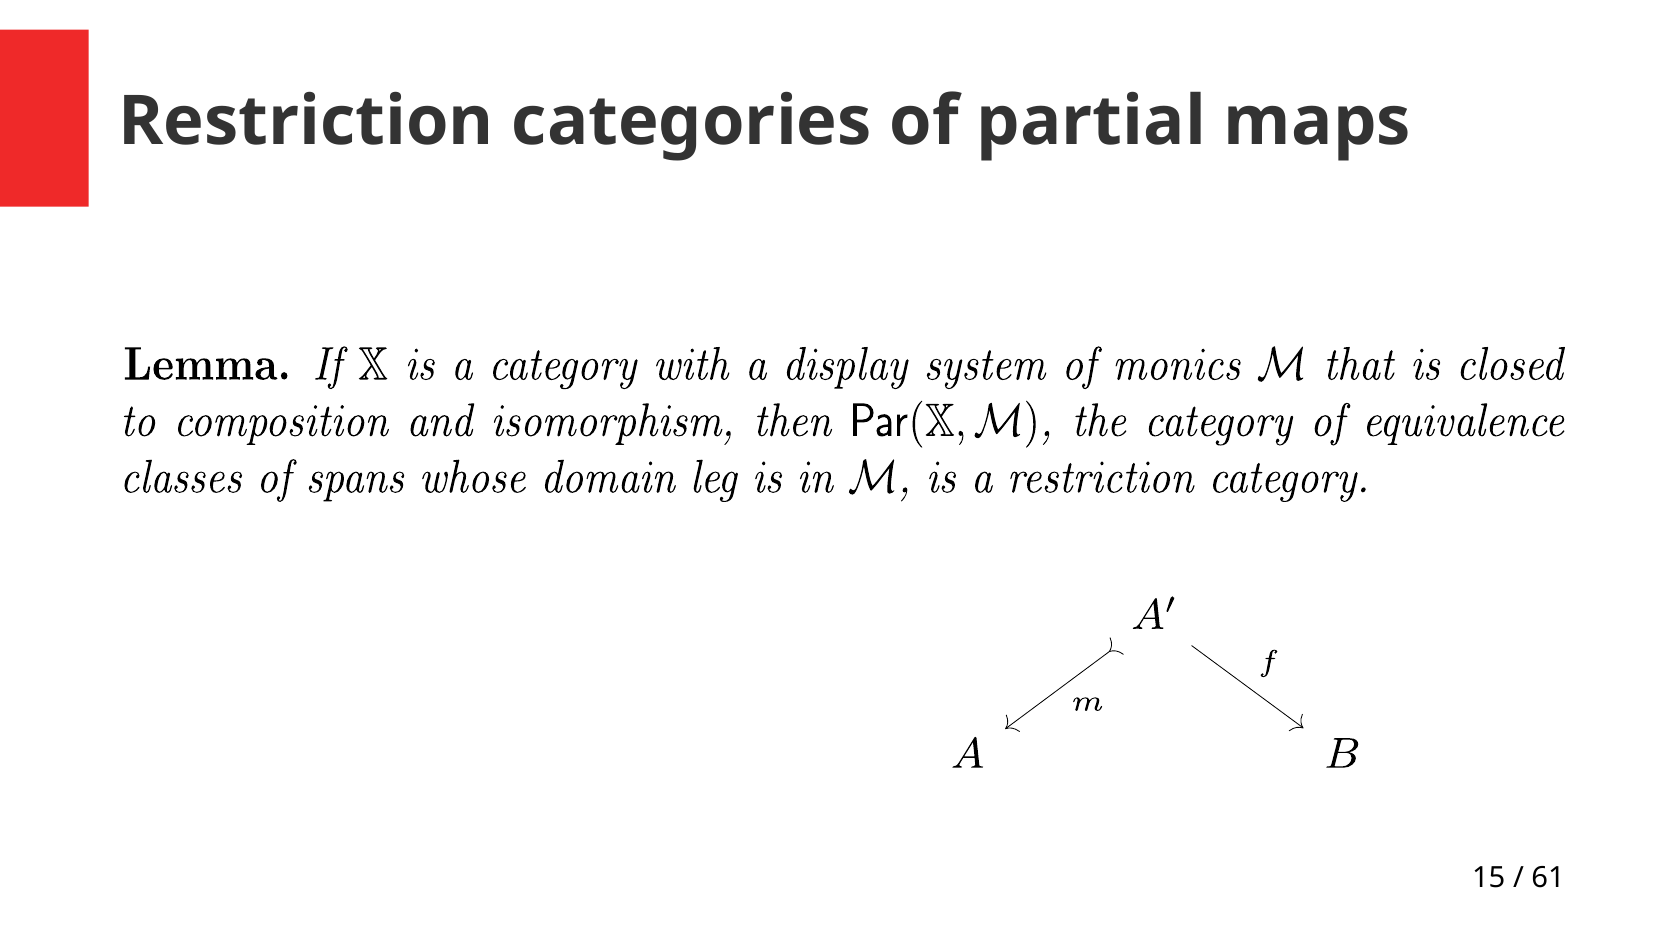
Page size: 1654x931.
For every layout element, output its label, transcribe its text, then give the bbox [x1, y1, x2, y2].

text_box [122, 346, 1565, 502]
title Restriction categories of partial maps [118, 29, 1595, 207]
text_box [952, 596, 1359, 768]
